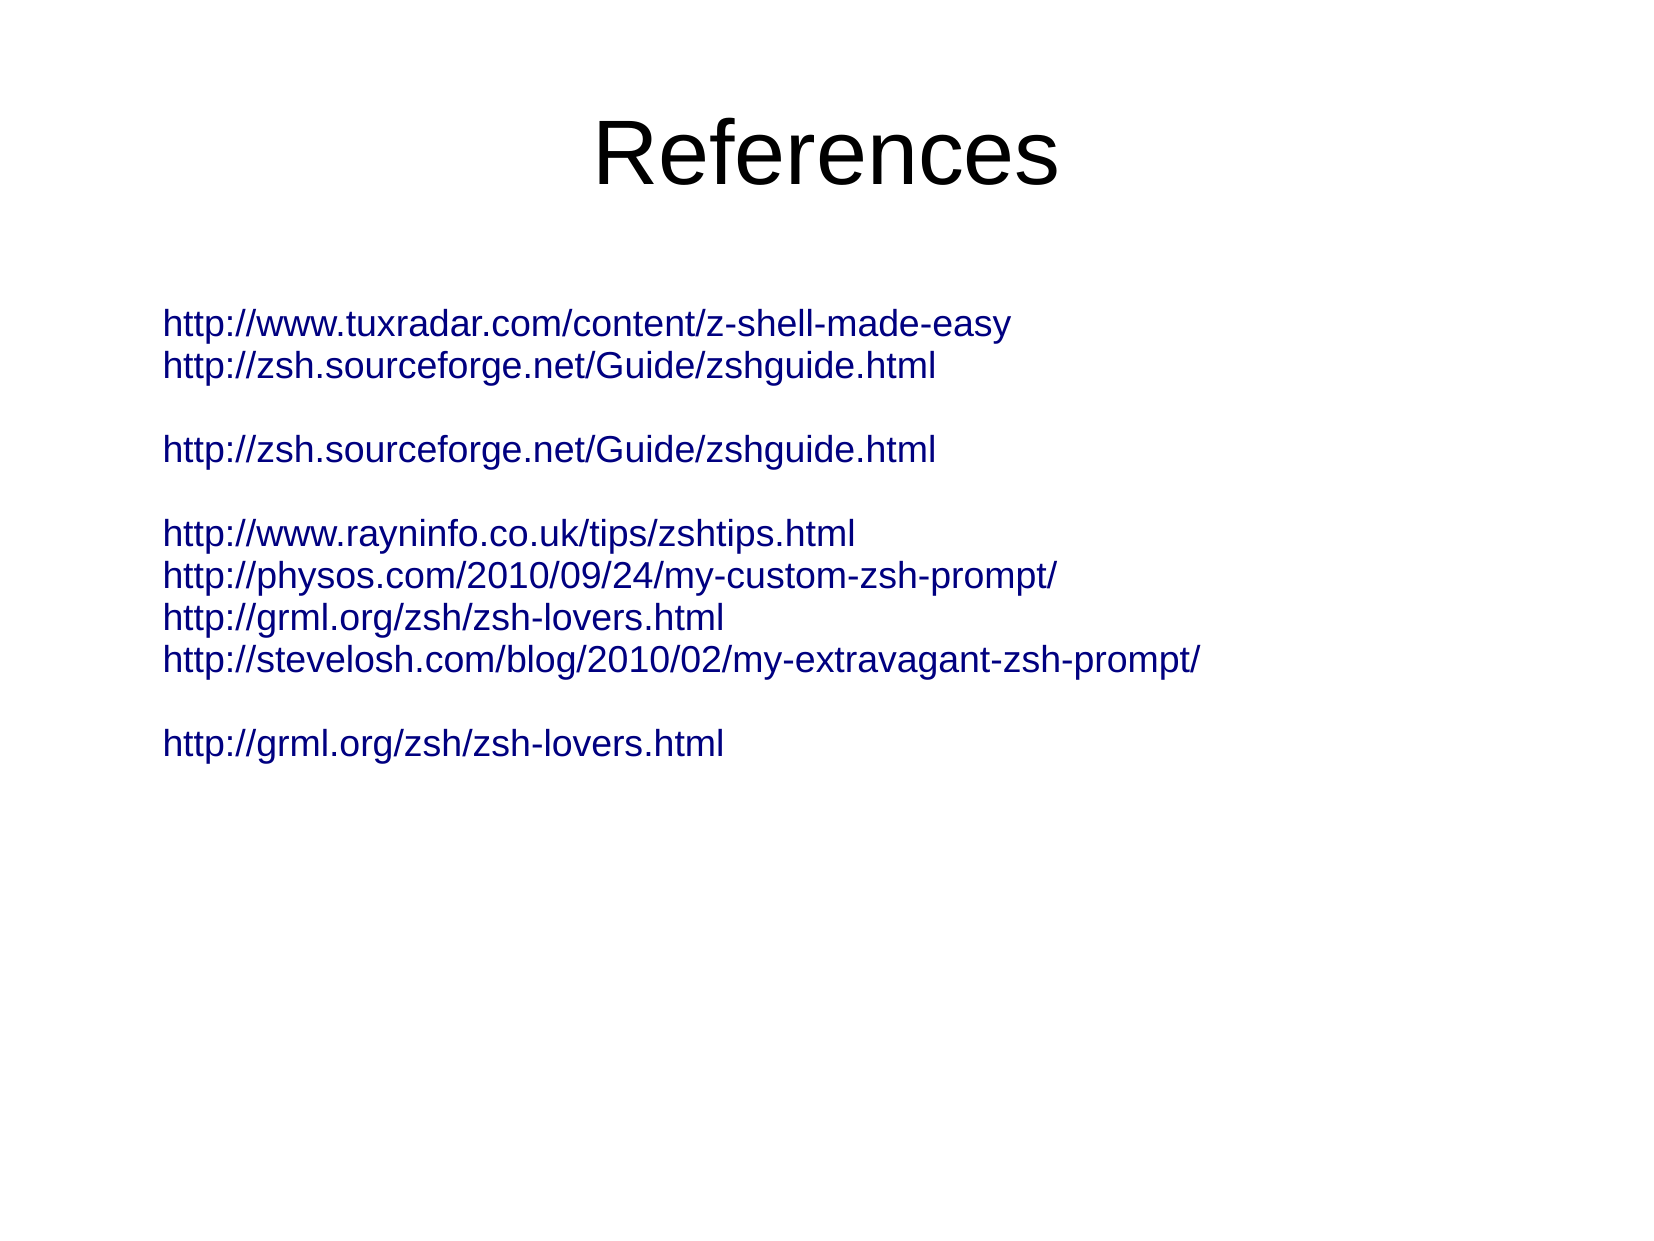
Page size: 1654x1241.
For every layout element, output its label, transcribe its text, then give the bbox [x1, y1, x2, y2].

text_box http://www.tuxradar.com/content/z-shell-made-easy http://zsh.sourceforge.net/Guide/zshguide.html http://zsh.sourceforge.net/Guide/zshguide.html http://www.rayninfo.co.uk/tips/zshtips.html http://physos.com/2010/09/24/my-custom-zsh-prompt/ http://grml.org/zsh/zsh-lovers.html http://stevelosh.com/blog/2010/02/my-extravagant-zsh-prompt/ http://grml.org/zsh/zsh-lovers.html [147, 295, 1536, 1093]
title References [82, 49, 1571, 257]
